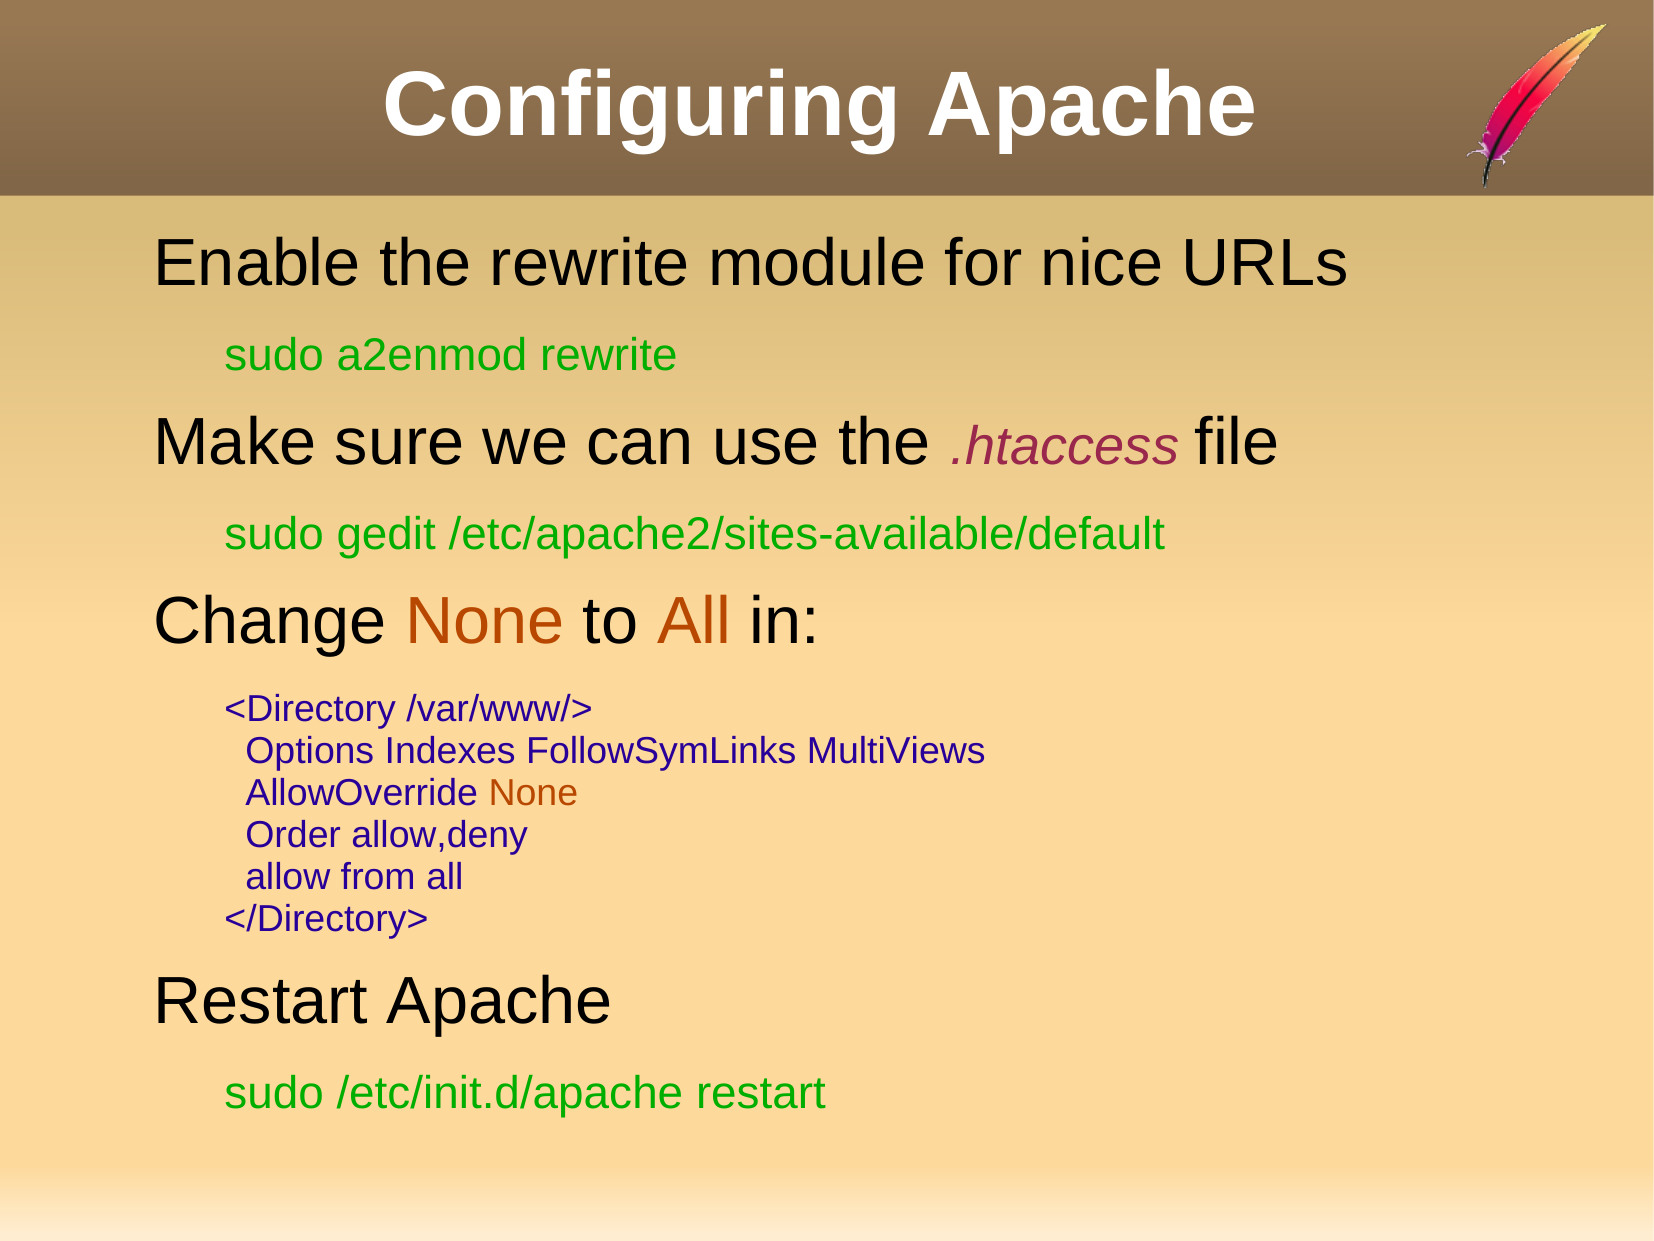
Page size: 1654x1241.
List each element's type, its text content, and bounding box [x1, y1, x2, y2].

list Enable the rewrite module for nice URLs sudo a2enmod rewrite Make sure we can use the .htaccess file sudo gedit /etc/apache2/sites-available/default Change None to All in: <Directory /var/www/> Options Indexes FollowSymLinks MultiViews AllowOverride None Order allow,deny allow from all </Directory> Restart Apache sudo /etc/init.d/apache restart [82, 225, 1571, 1184]
picture [0, 0, 1654, 1241]
title Configuring Apache [76, 7, 1565, 200]
